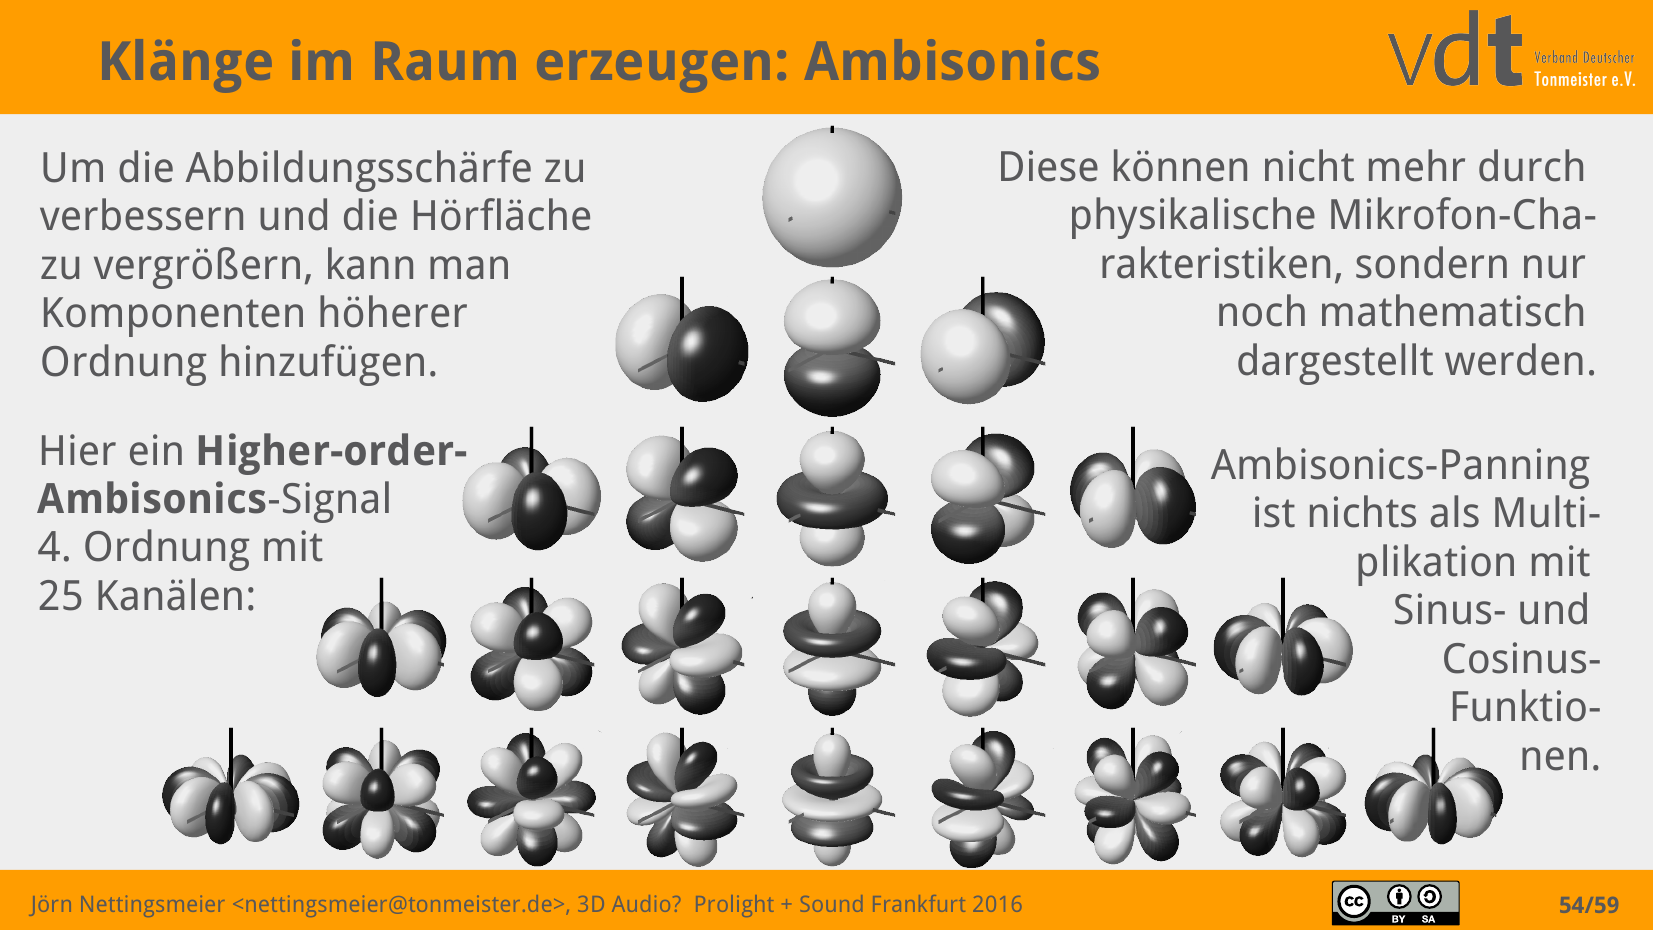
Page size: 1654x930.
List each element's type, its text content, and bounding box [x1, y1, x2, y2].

list Hier ein Higher-order- Ambisonics-Signal 4. Ordnung mit 25 Kanälen: [0, 426, 616, 773]
picture [5, 122, 1654, 870]
picture [1386, 0, 1646, 104]
title Klänge im Raum erzeugen: Ambisonics [97, 0, 1386, 122]
list Diese können nicht mehr durch physikalische Mikrofon-Cha- rakteristiken, sondern nur noch mathematisch dargestellt werden. [889, 142, 1598, 441]
list Ambisonics-Panning ist nichts als Multi- plikation mit Sinus- und Cosinus- Funktio- nen. [953, 440, 1602, 787]
list Um die Abbildungsschärfe zu verbessern und die Hörfläche zu vergrößern, kann man Komponenten höherer Ordnung hinzufügen. [0, 143, 618, 490]
